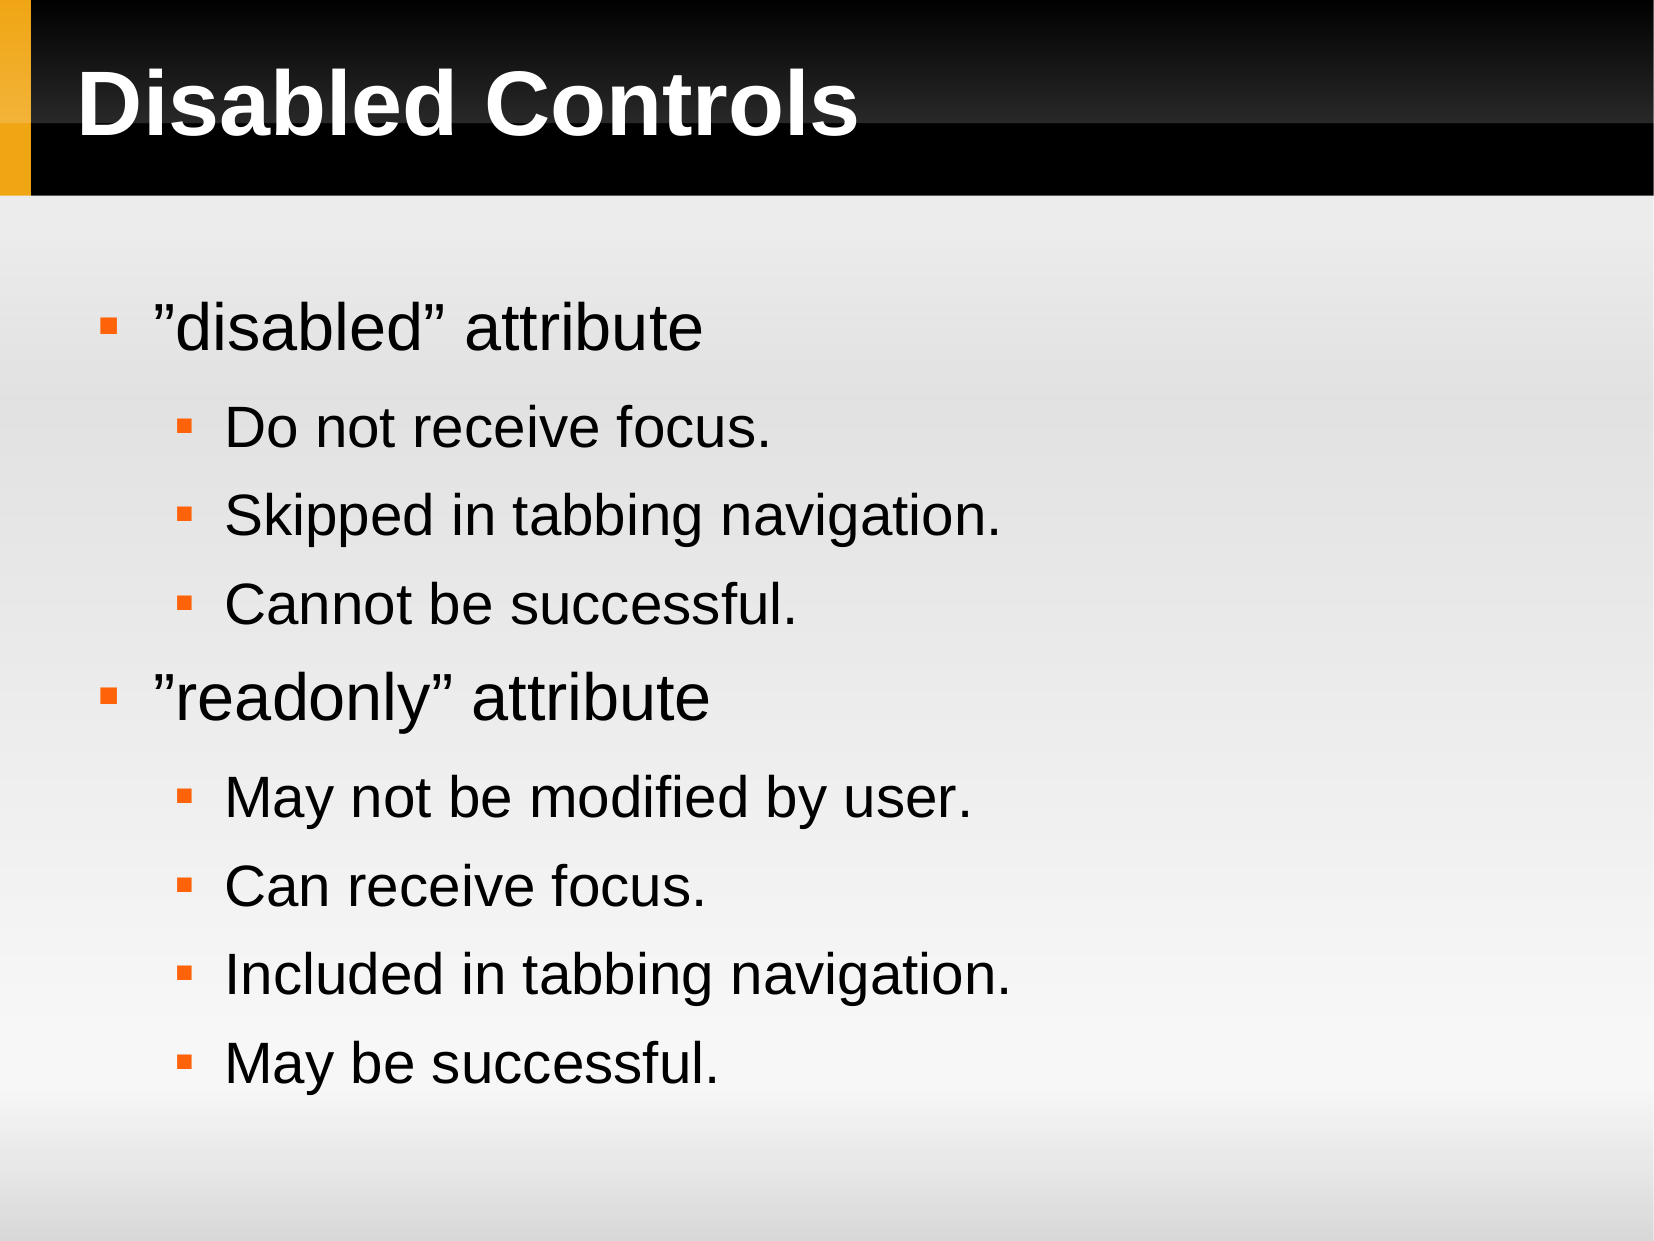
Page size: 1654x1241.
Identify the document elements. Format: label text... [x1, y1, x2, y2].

picture [0, 0, 1654, 1241]
title Disabled Controls [76, 0, 1565, 208]
list ”disabled” attribute Do not receive focus. Skipped in tabbing navigation. Cannot be successful. ”readonly” attribute May not be modified by user. Can receive focus. Included in tabbing navigation. May be successful. [82, 290, 1571, 1109]
